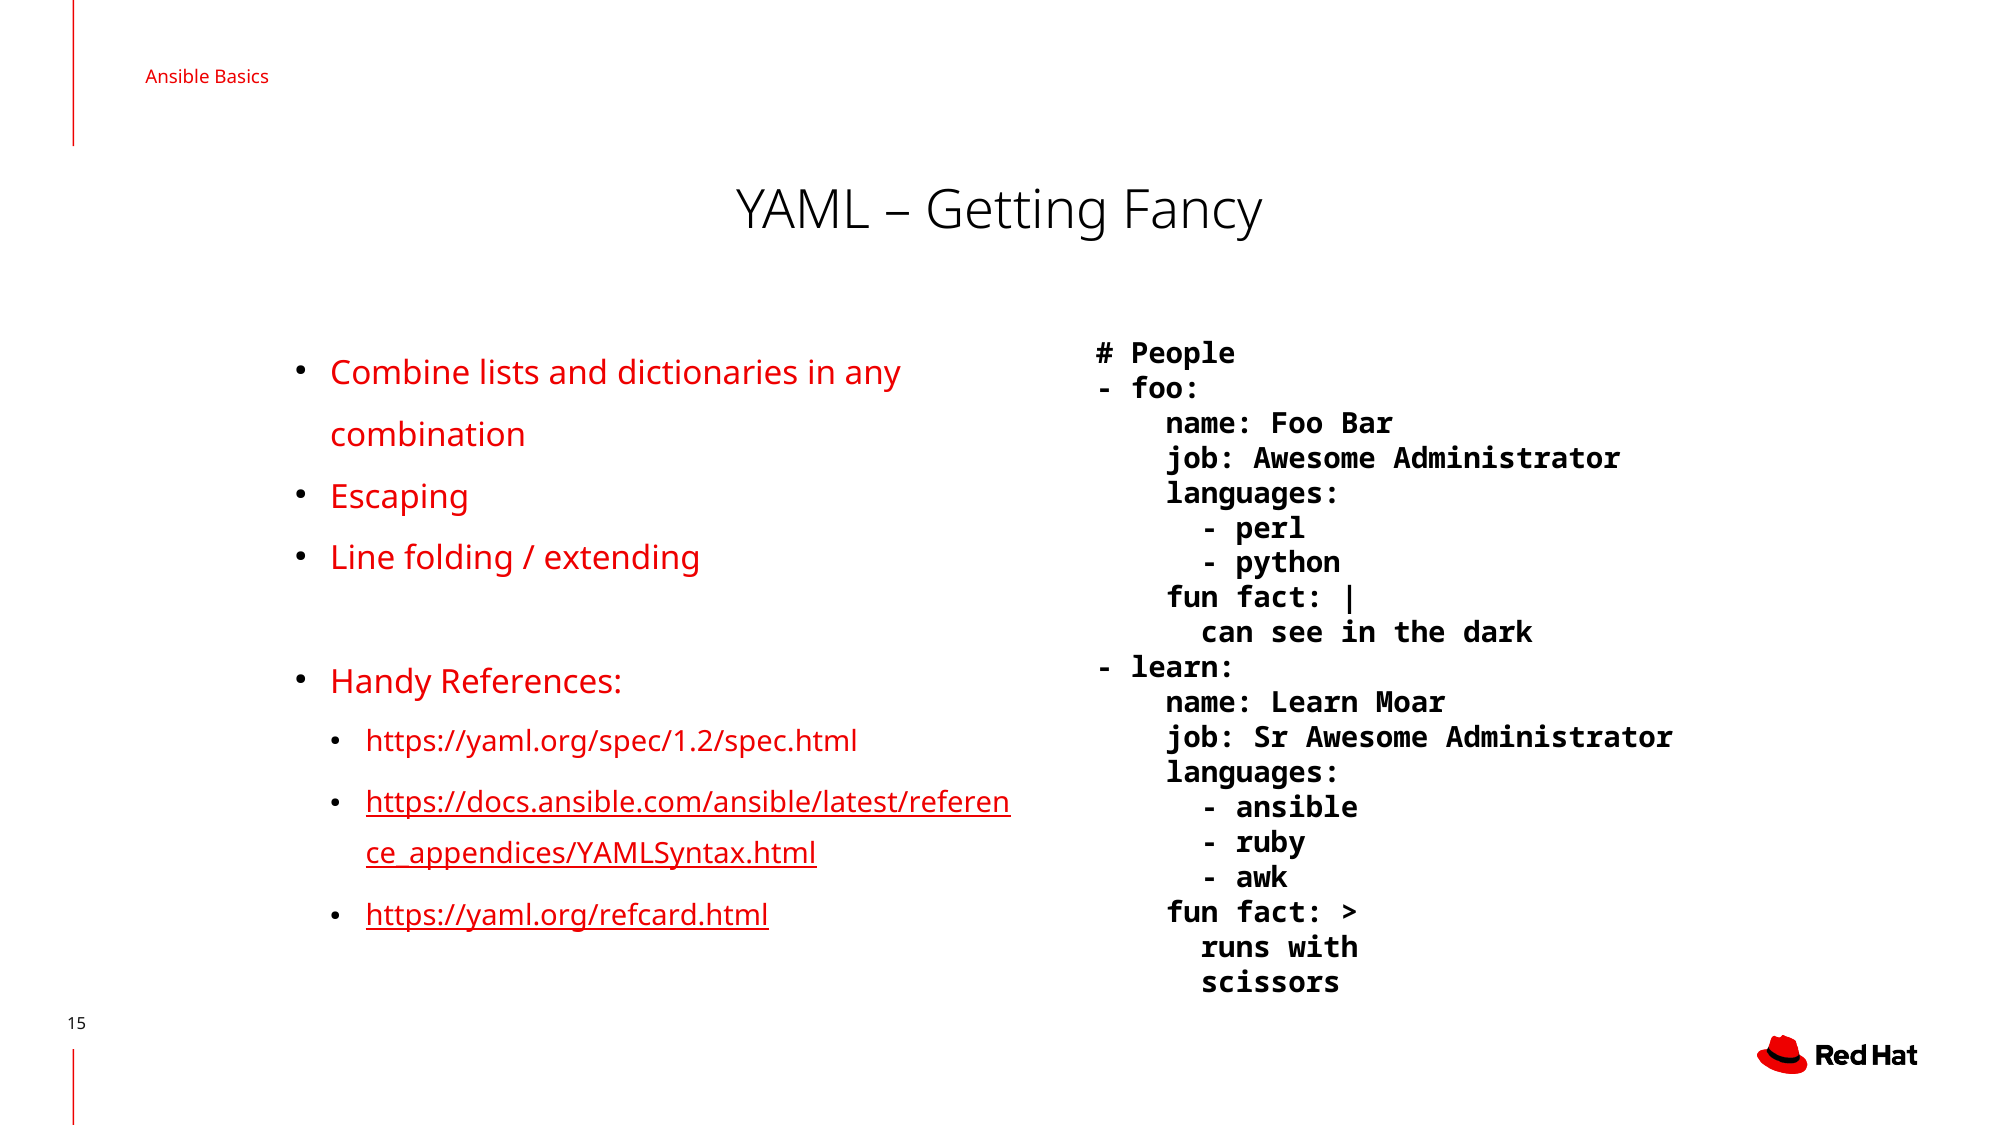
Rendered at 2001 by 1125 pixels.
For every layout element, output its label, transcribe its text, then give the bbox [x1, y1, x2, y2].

text_box Combine lists and dictionaries in any combination Escaping Line folding / extending Handy References: https://yaml.org/spec/1.2/spec.html https://docs.ansible.com/ansible/latest/reference_appendices/YAMLSyntax.html https://yaml.org/refcard.html [294, 329, 1011, 1022]
picture [1757, 1035, 1918, 1074]
title YAML – Getting Fancy [287, 155, 1713, 315]
subtitle Ansible Basics [73, 9, 918, 143]
text_box # People - foo: name: Foo Bar job: Awesome Administrator languages: - perl - python fun fact: | can see in the dark - learn: name: Learn Moar job: Sr Awesome Administrator languages: - ansible - ruby - awk fun fact: > runs with scissors [1081, 326, 1835, 1006]
